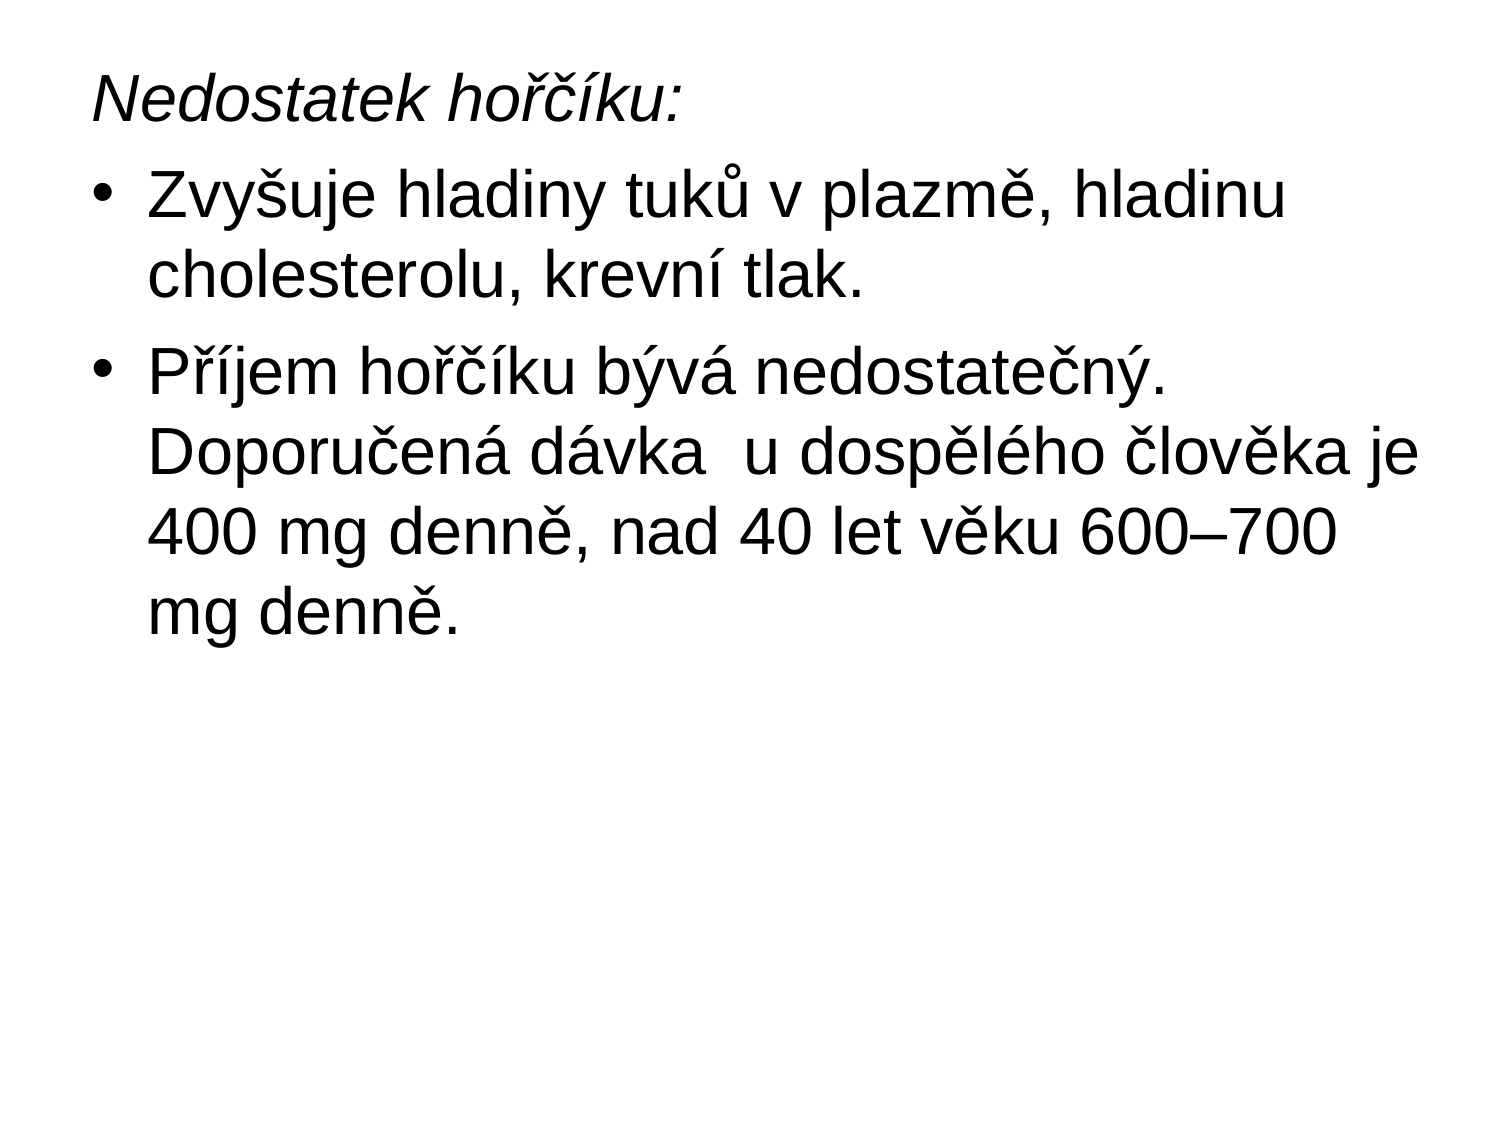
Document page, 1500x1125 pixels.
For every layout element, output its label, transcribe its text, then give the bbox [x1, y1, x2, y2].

list Nedostatek hořčíku: Zvyšuje hladiny tuků v plazmě, hladinu cholesterolu, krevní tlak. Příjem hořčíku bývá nedostatečný. Doporučená dávka u dospělého člověka je 400 mg denně, nad 40 let věku 600–700 mg denně. [76, 46, 1454, 1010]
